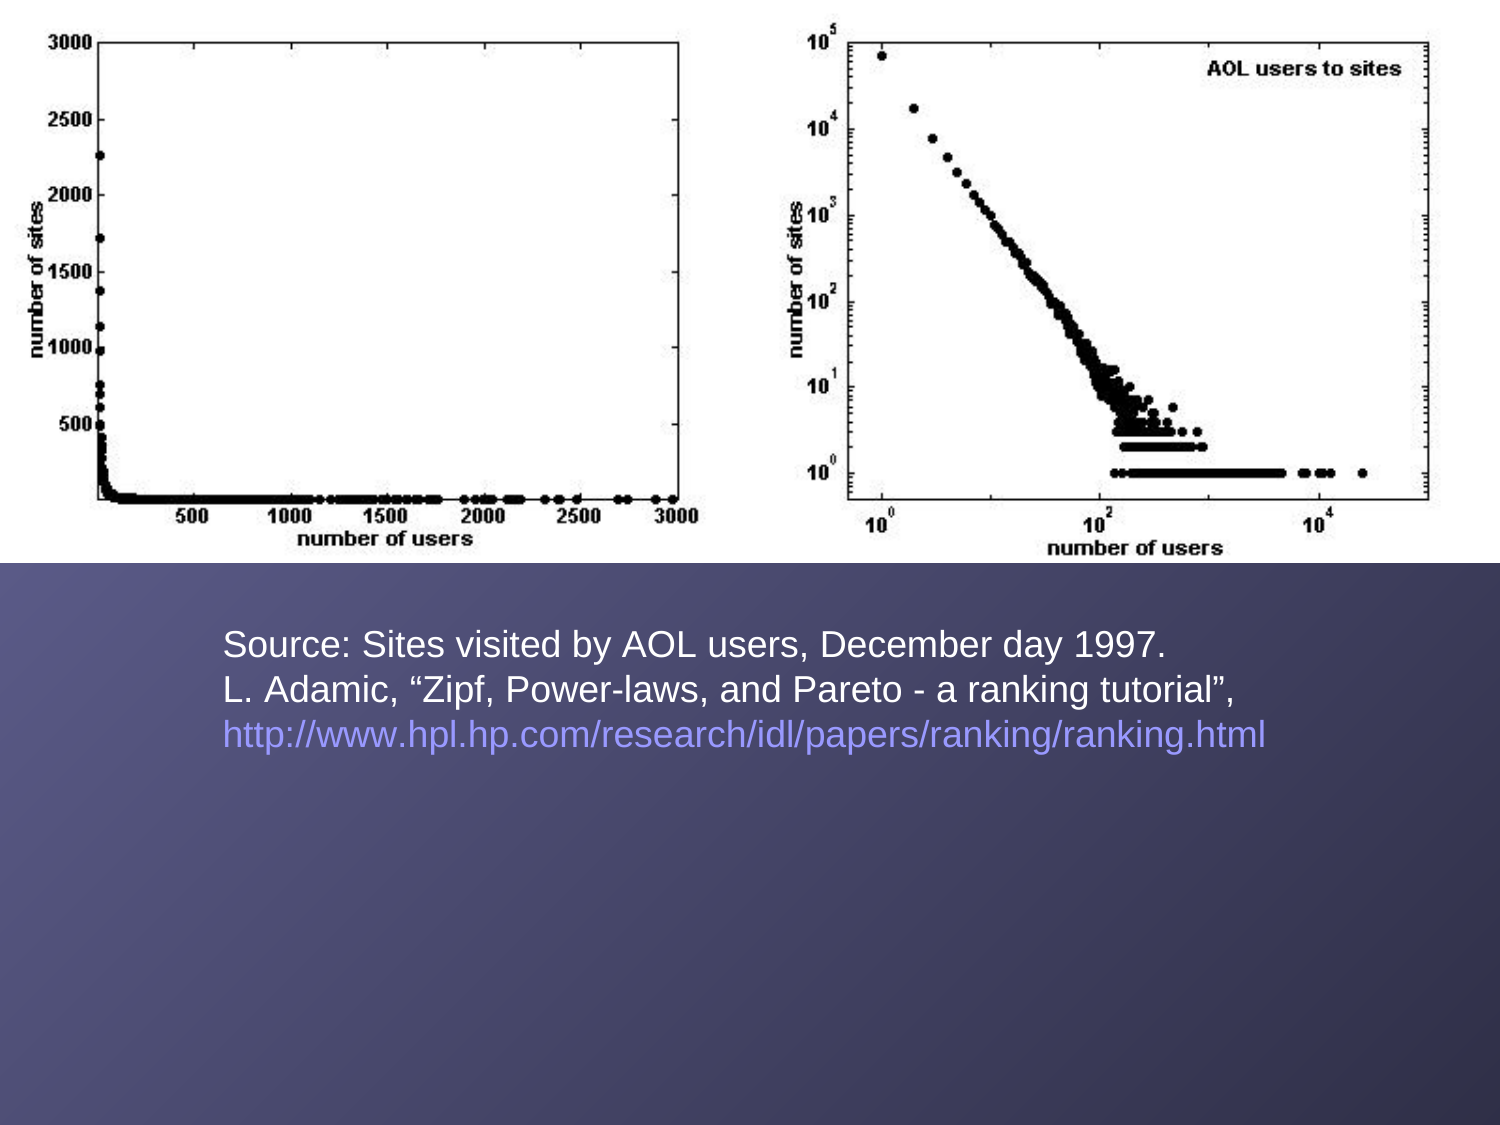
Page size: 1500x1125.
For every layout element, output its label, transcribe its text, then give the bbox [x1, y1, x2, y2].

text_box Source: Sites visited by AOL users, December day 1997. L. Adamic, “Zipf, Power-laws, and Pareto - a ranking tutorial”, http://www.hpl.hp.com/research/idl/papers/ranking/ranking.html [207, 612, 1293, 763]
picture [0, 0, 1500, 563]
